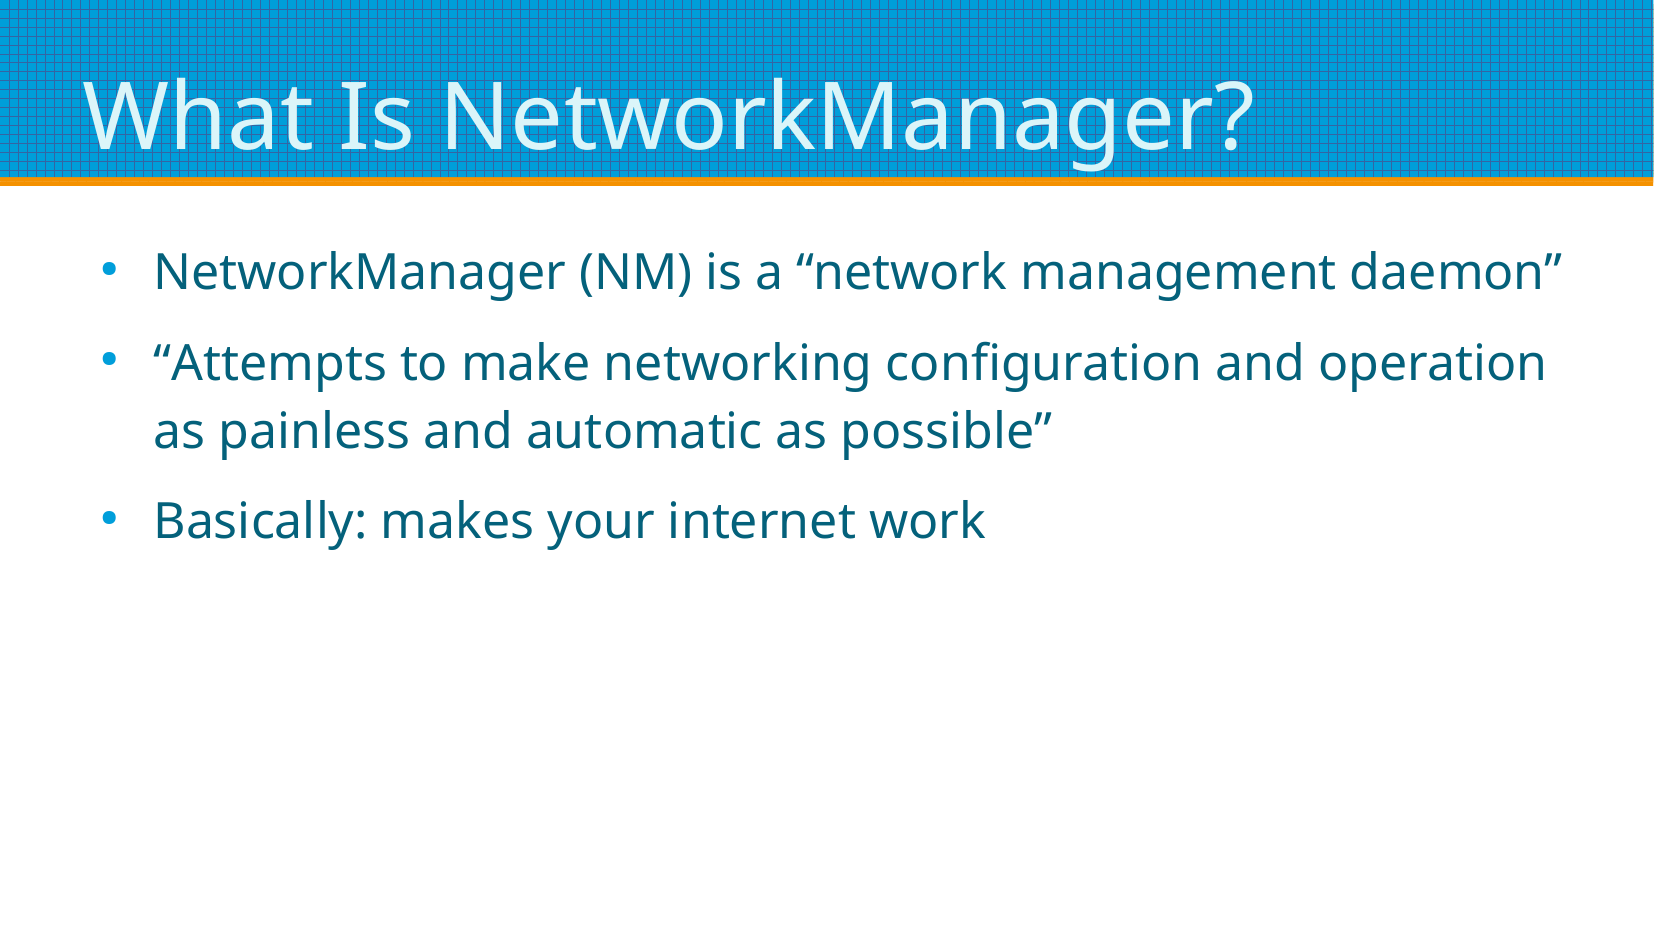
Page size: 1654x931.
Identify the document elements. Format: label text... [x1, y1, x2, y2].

title What Is NetworkManager? [82, 14, 1571, 178]
list NetworkManager (NM) is a “network management daemon” “Attempts to make networking configuration and operation as painless and automatic as possible” Basically: makes your internet work [82, 236, 1571, 813]
